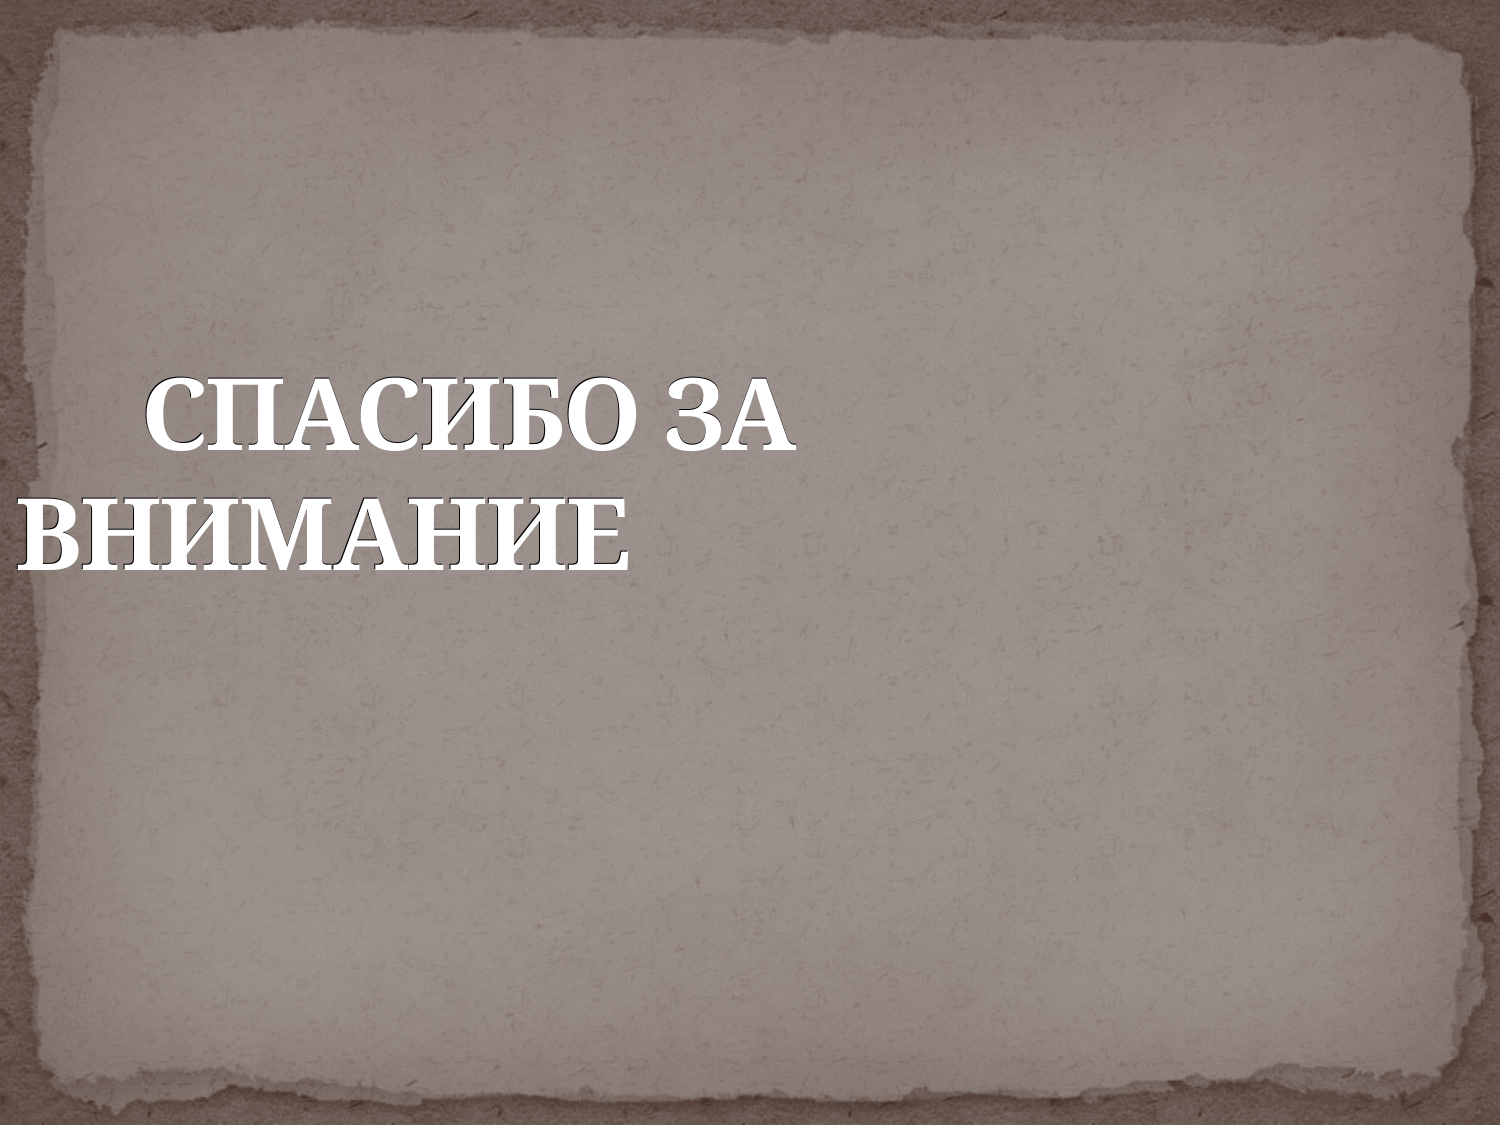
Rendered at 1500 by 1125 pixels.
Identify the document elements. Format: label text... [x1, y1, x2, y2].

title СПАСИБО ЗА ВНИМАНИЕ [0, 24, 1426, 598]
